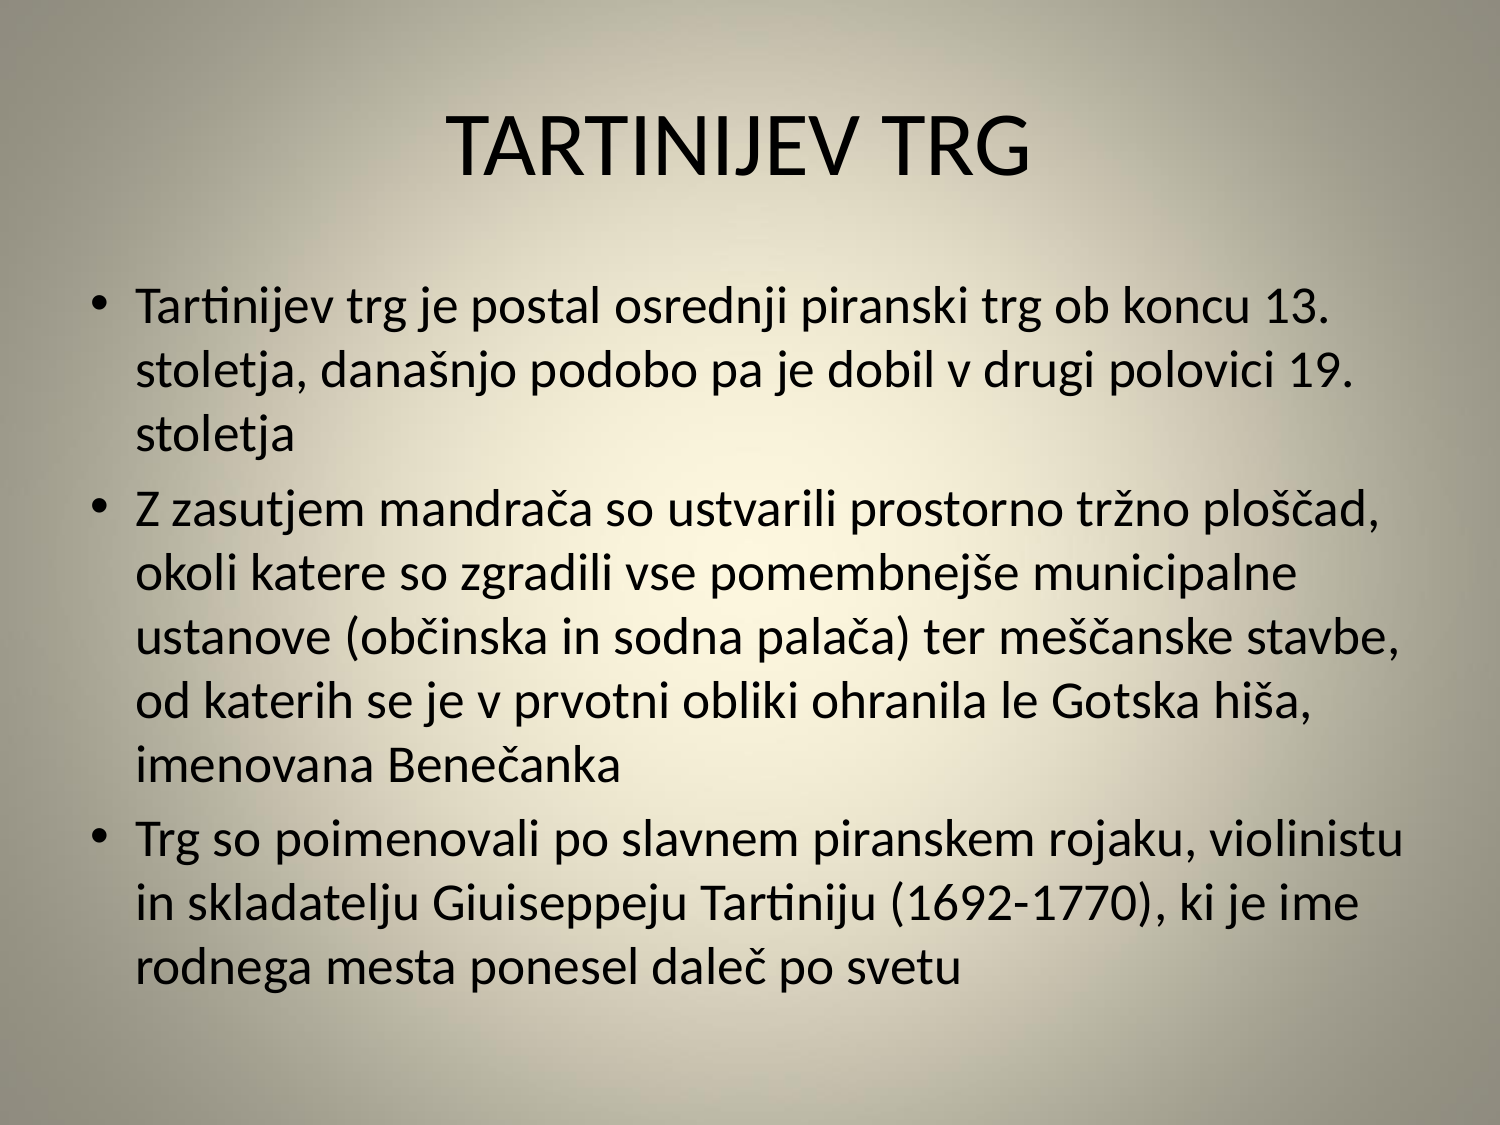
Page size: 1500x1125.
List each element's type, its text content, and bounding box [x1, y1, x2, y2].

picture [0, 0, 1500, 1125]
list Tartinijev trg je postal osrednji piranski trg ob koncu 13. stoletja, današnjo podobo pa je dobil v drugi polovici 19. stoletja Z zasutjem mandrača so ustvarili prostorno tržno ploščad, okoli katere so zgradili vse pomembnejše municipalne ustanove (občinska in sodna palača) ter meščanske stavbe, od katerih se je v prvotni obliki ohranila le Gotska hiša, imenovana Benečanka Trg so poimenovali po slavnem piranskem rojaku, violinistu in skladatelju Giuiseppeju Tartiniju (1692-1770), ki je ime rodnega mesta ponesel daleč po svetu [75, 262, 1425, 1005]
title TARTINIJEV TRG [75, 45, 1425, 233]
